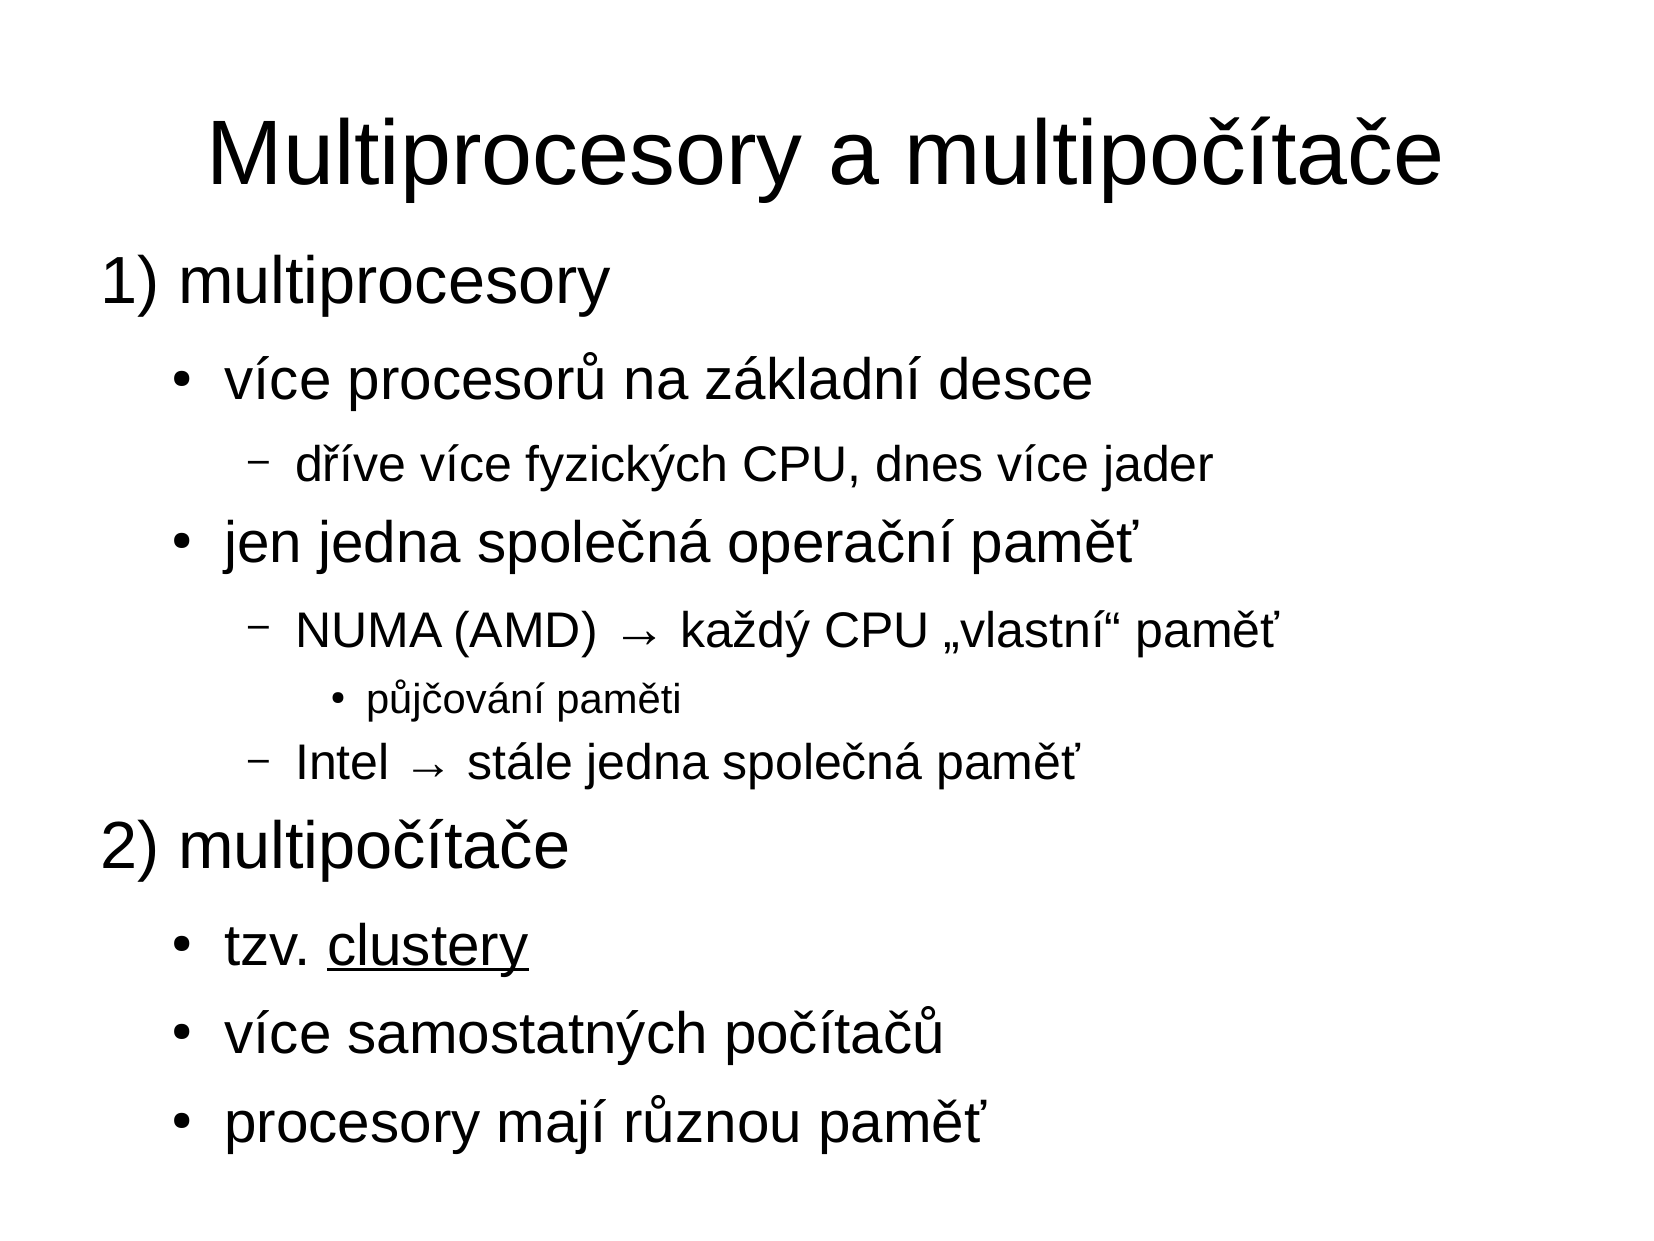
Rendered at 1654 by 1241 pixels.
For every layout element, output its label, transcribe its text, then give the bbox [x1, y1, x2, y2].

list multiprocesory více procesorů na základní desce dříve více fyzických CPU, dnes více jader jen jedna společná operační paměť NUMA (AMD) → každý CPU „vlastní“ paměť půjčování paměti Intel → stále jedna společná paměť multipočítače tzv. clustery více samostatných počítačů procesory mají různou paměť [82, 242, 1571, 1155]
title Multiprocesory a multipočítače [82, 56, 1571, 242]
